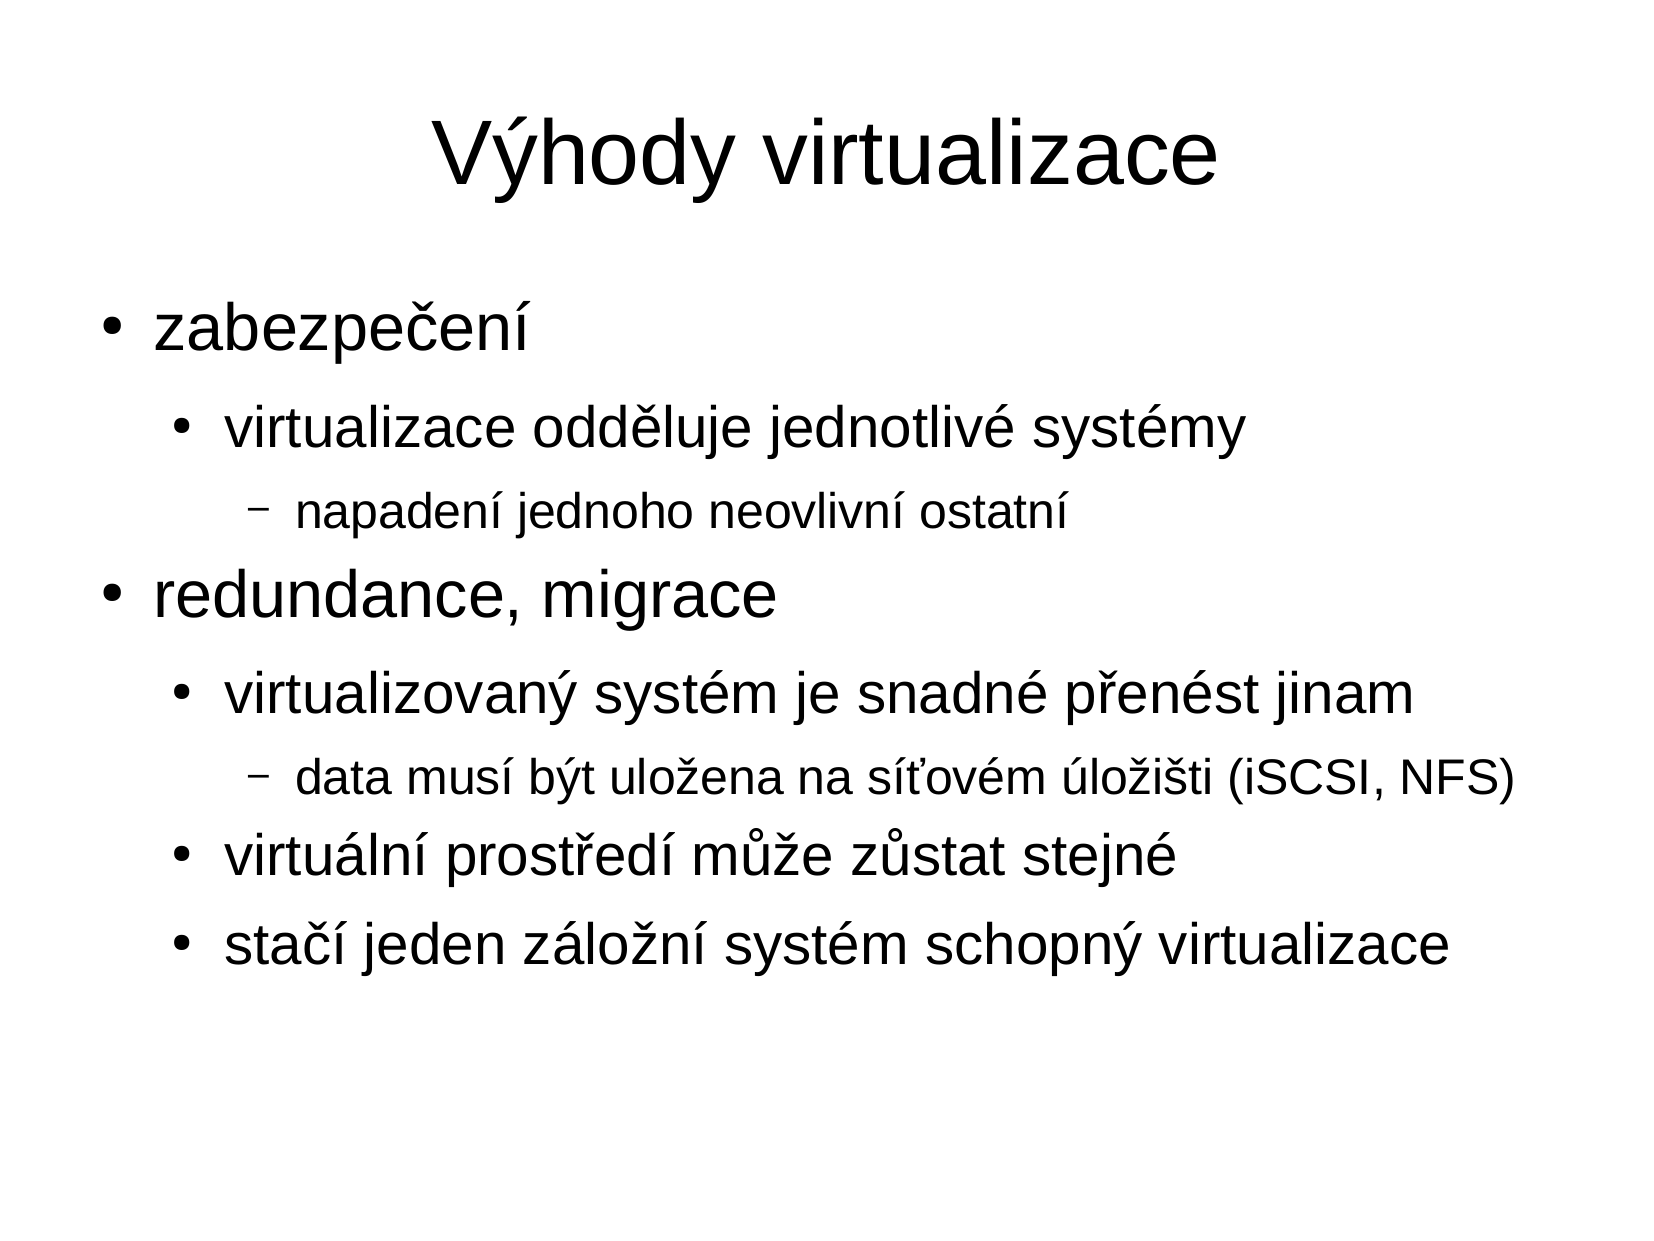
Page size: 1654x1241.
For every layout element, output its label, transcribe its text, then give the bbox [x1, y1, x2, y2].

title Výhody virtualizace [82, 49, 1571, 257]
list zabezpečení virtualizace odděluje jednotlivé systémy napadení jednoho neovlivní ostatní redundance, migrace virtualizovaný systém je snadné přenést jinam data musí být uložena na síťovém úložišti (iSCSI, NFS) virtuální prostředí může zůstat stejné stačí jeden záložní systém schopný virtualizace [82, 290, 1571, 1010]
